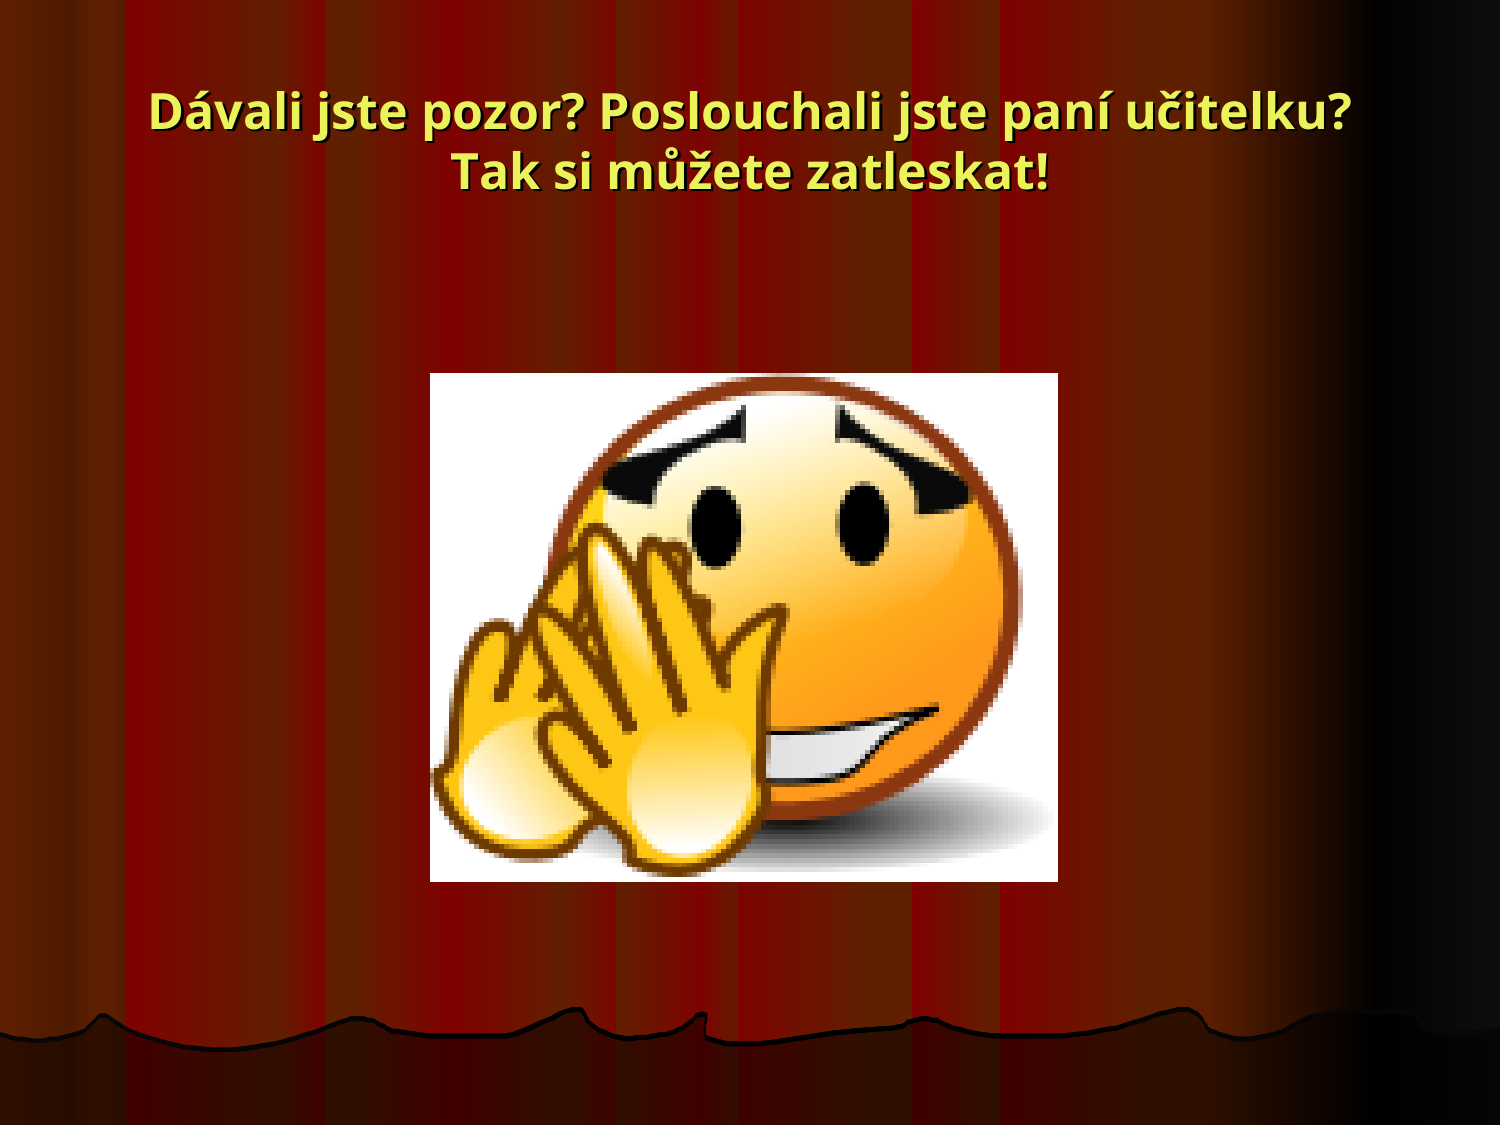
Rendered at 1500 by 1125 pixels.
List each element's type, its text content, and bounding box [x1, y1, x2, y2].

title Dávali jste pozor? Poslouchali jste paní učitelku? Tak si můžete zatleskat! [75, 45, 1426, 233]
picture [430, 373, 1058, 882]
